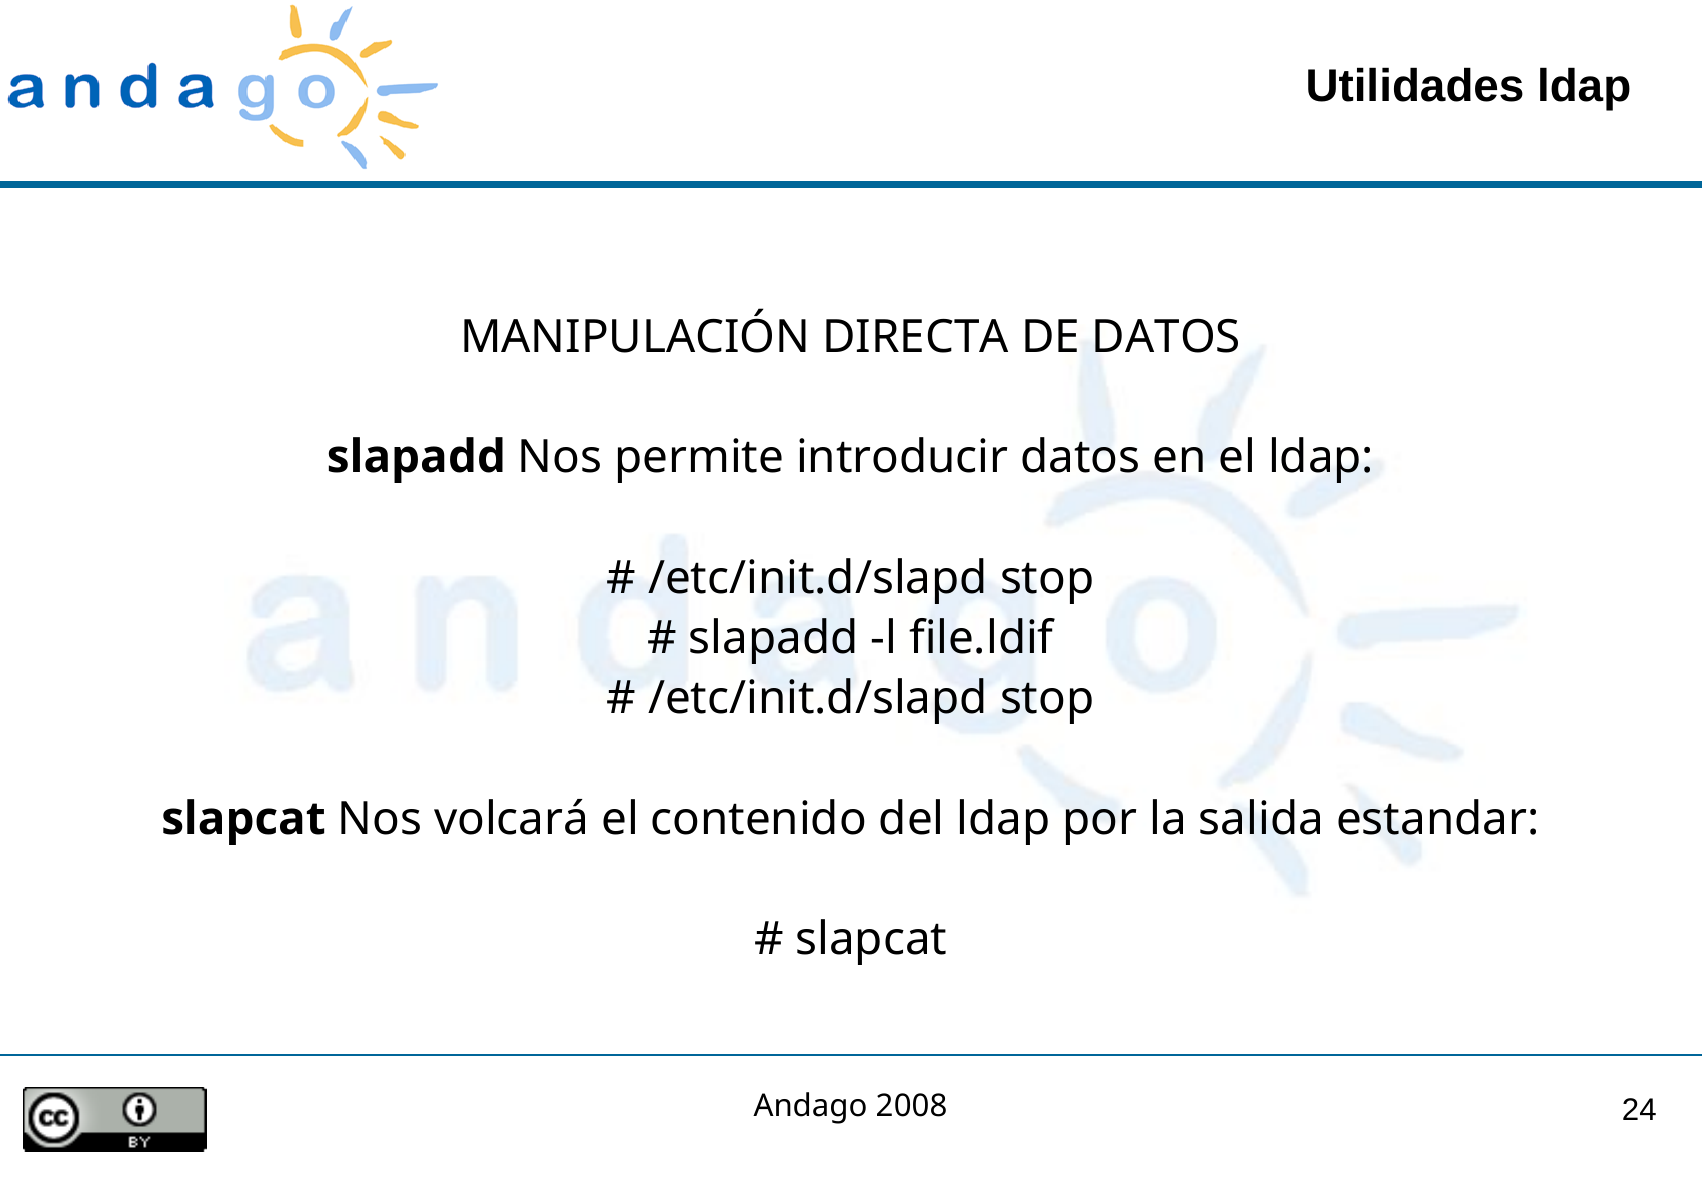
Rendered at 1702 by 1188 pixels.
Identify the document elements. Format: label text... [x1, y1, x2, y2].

subtitle MANIPULACIÓN DIRECTA DE DATOS slapadd Nos permite introducir datos en el ldap: # /etc/init.d/slapd stop # slapadd -l file.ldif # /etc/init.d/slapd stop slapcat Nos volcará el contenido del ldap por la salida estandar: # slapcat [127, 321, 1575, 1078]
title Utilidades ldap [255, 0, 1702, 181]
picture [0, 0, 255, 175]
picture [23, 1087, 207, 1152]
